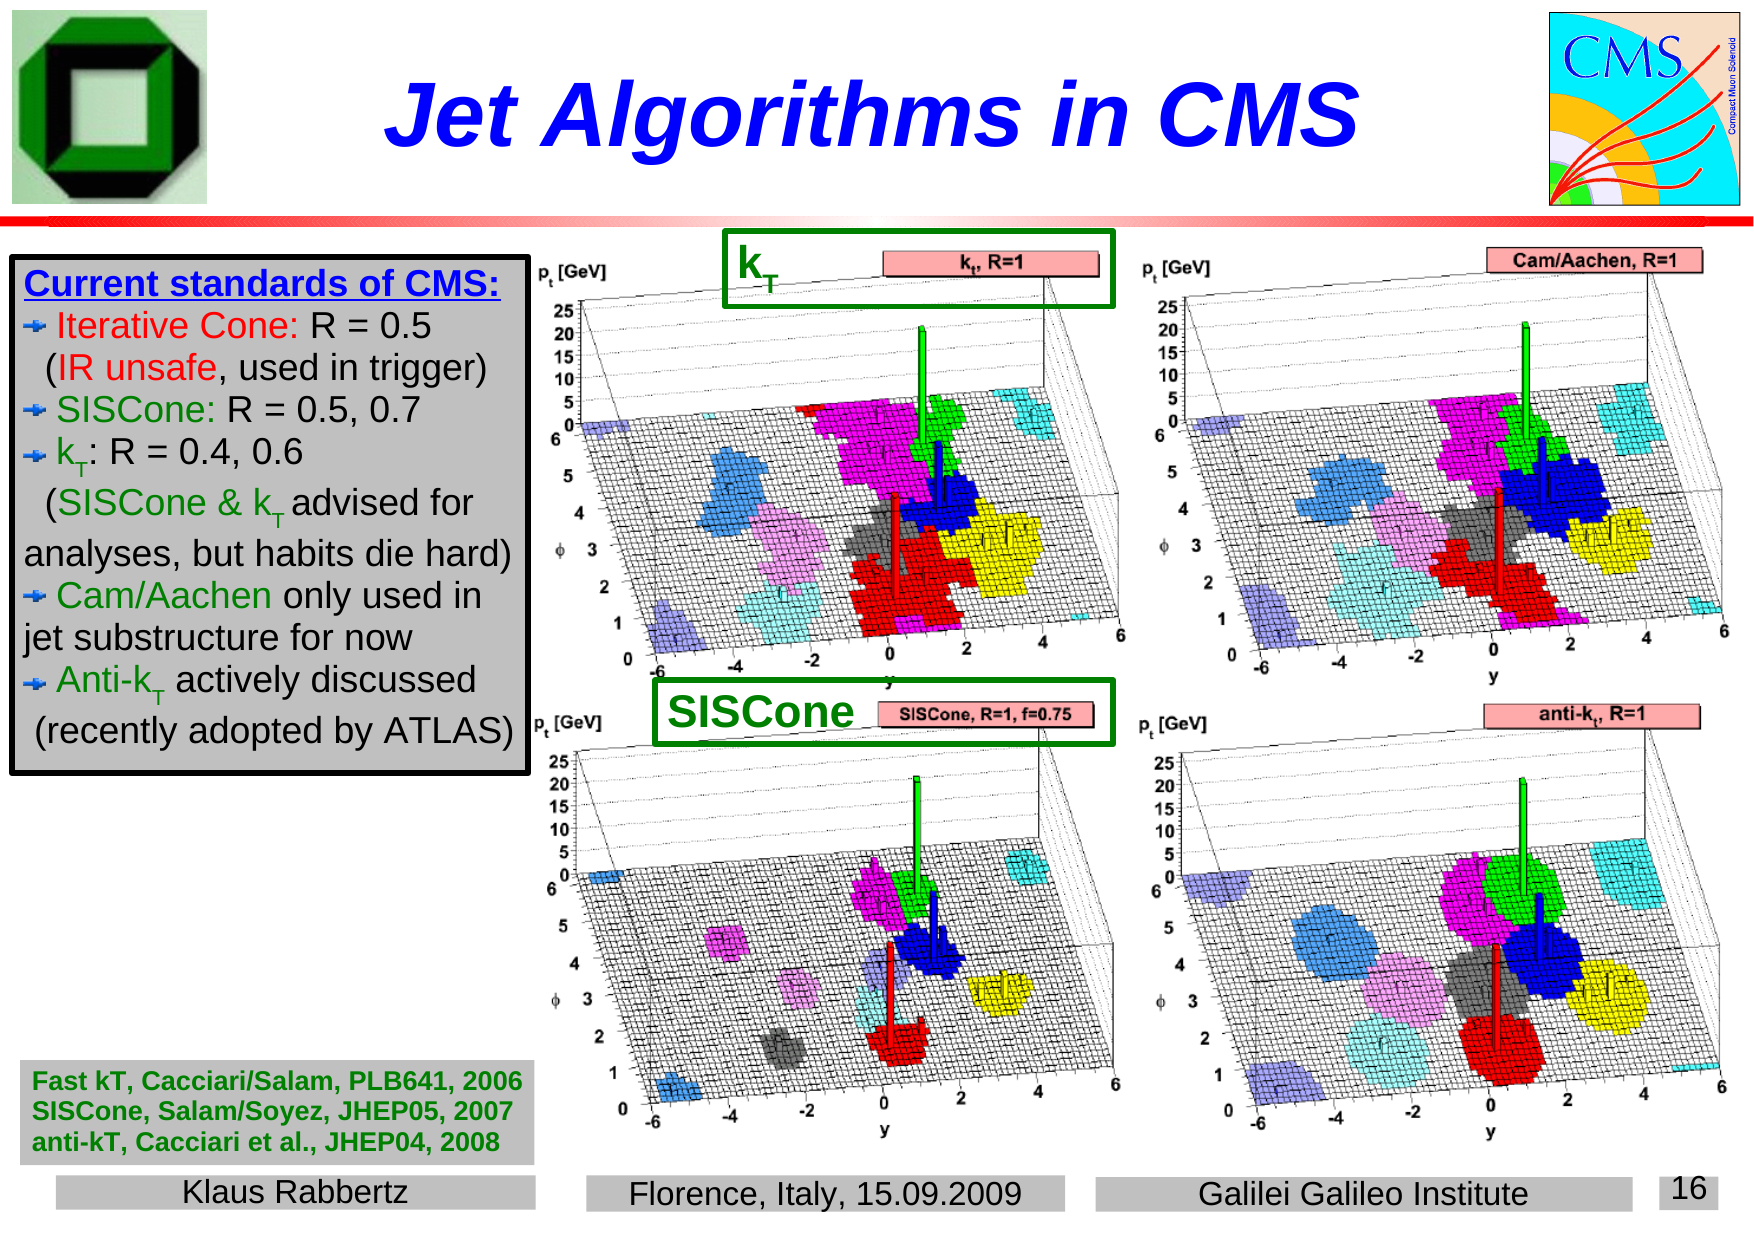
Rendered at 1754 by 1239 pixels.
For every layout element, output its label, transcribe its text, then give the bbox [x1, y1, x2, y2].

text_box kT [724, 231, 1114, 307]
picture [12, 10, 207, 204]
picture [526, 699, 1739, 1151]
picture [1548, 11, 1741, 206]
text_box Fast kT, Cacciari/Salam, PLB641, 2006 SISCone, Salam/Soyez, JHEP05, 2007 anti-kT, Cacciari et al., JHEP04, 2008 [20, 1060, 535, 1166]
text_box SISCone [655, 680, 1114, 745]
title Jet Algorithms in CMS [220, 27, 1525, 202]
text_box Current standards of CMS: Iterative Cone: R = 0.5 (IR unsafe, used in trigger) SISCone: R = 0.5, 0.7 kT: R = 0.4, 0.6 (SISCone & kT advised for analyses, but habits die hard) Cam/Aachen only used in jet substructure for now Anti-kT actively discussed (recently adopted by ATLAS) [11, 257, 529, 774]
picture [520, 240, 1739, 696]
